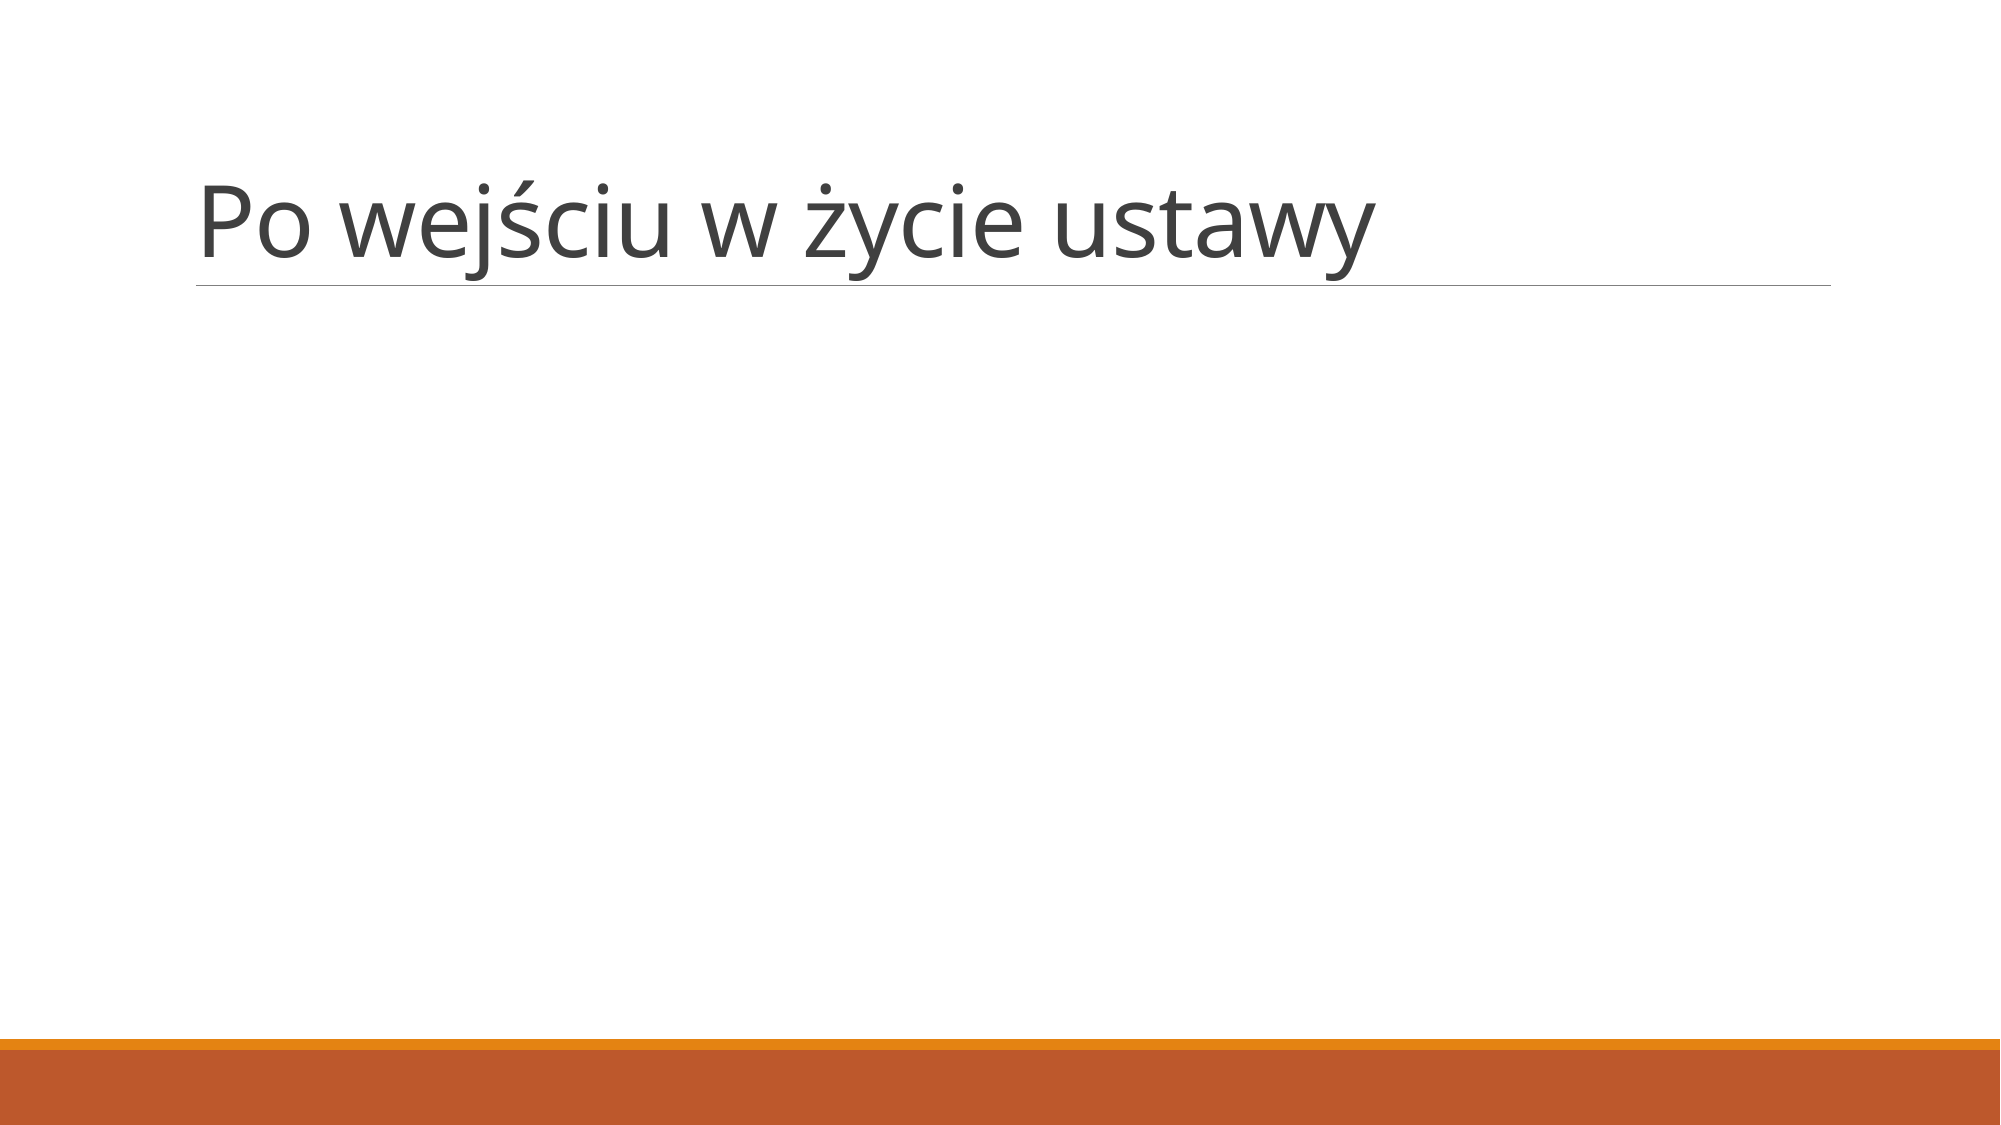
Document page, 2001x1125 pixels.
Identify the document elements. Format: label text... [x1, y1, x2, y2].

title Po wejściu w życie ustawy [180, 47, 1831, 286]
